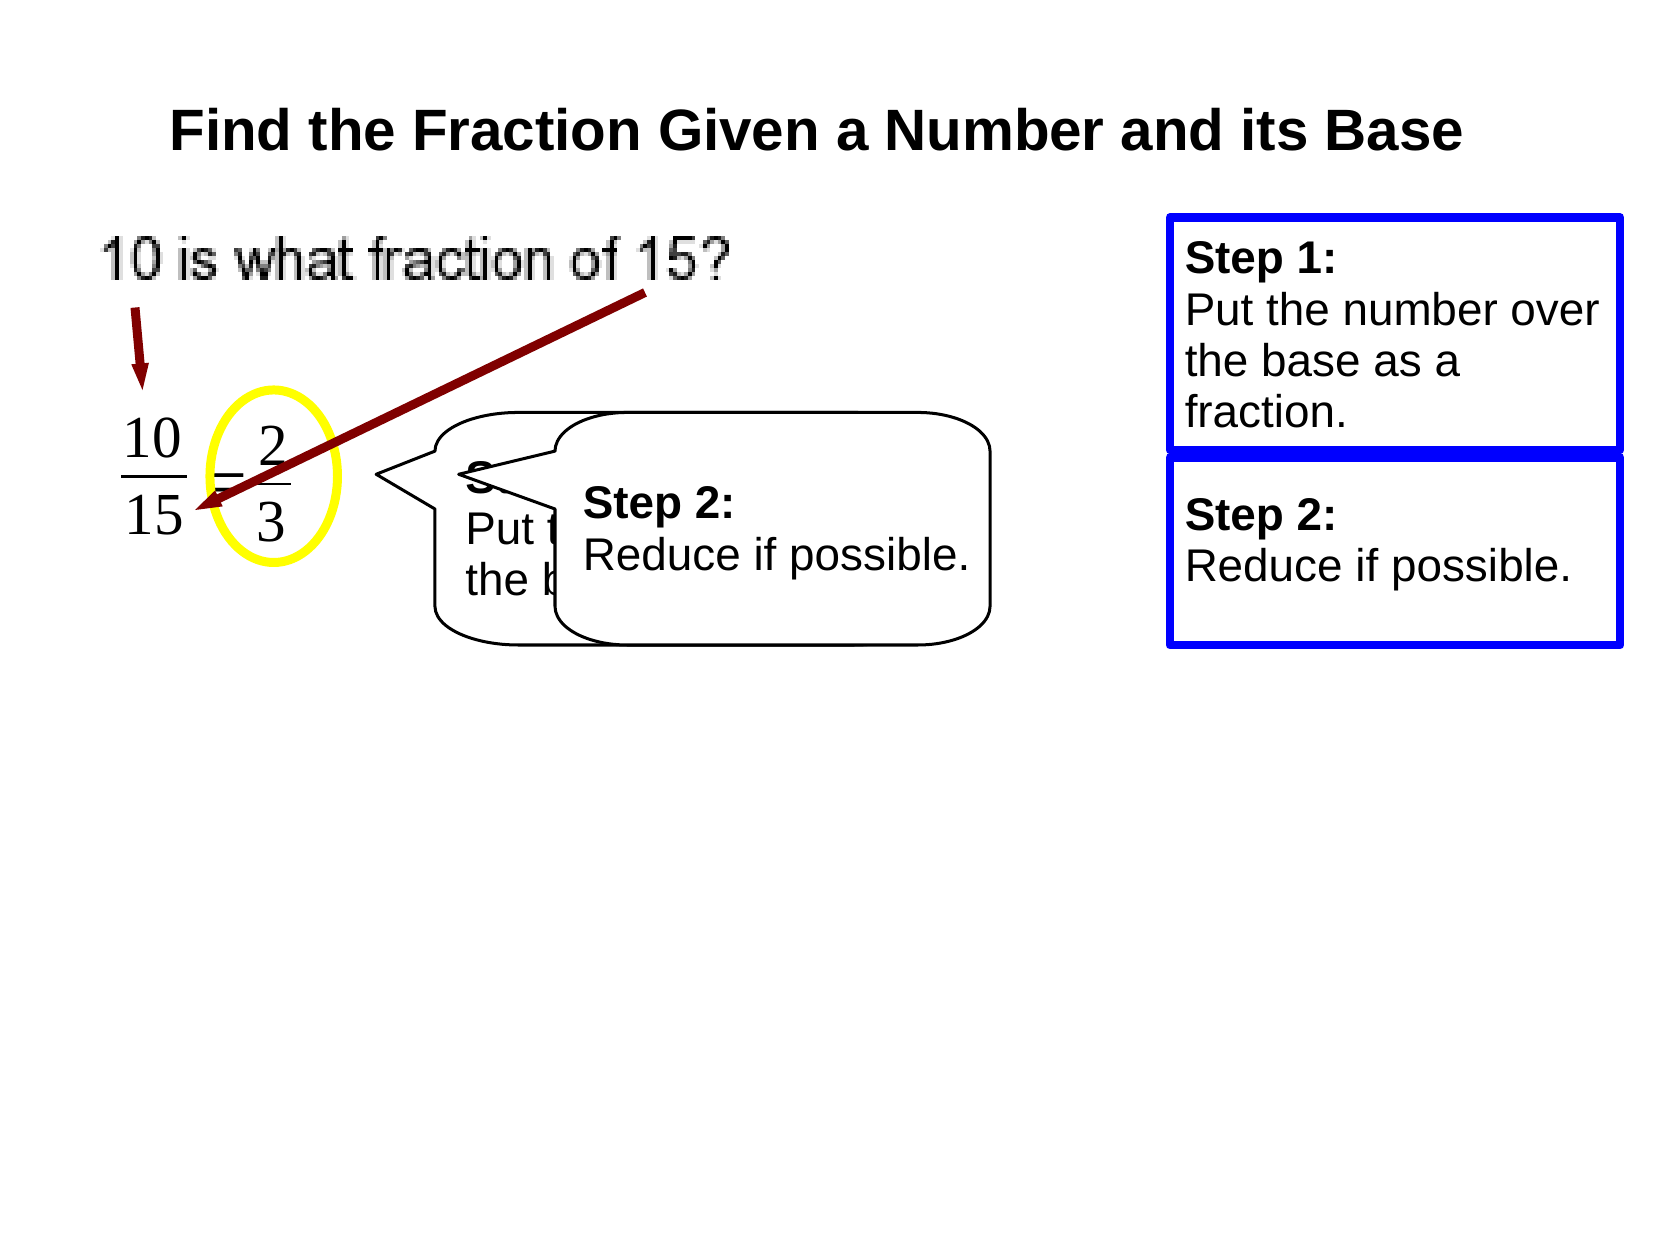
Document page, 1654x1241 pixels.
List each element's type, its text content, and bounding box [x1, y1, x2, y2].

picture [97, 200, 841, 301]
text_box Step 1: Put the number over the base as a fraction. Step 2: Reduce if possible. [1174, 225, 1616, 446]
chart [220, 465, 300, 556]
text_box Step 1: Put the number over the base as a fraction. Step 2: Reduce if possible. [1170, 225, 1628, 1113]
text_box Step 1: Put the number over the base as a fraction. [376, 412, 627, 646]
text_box Step 1: Put the number over the base as a fraction. Step 2: Reduce if possible. [1174, 462, 1616, 641]
text_box Find the Fraction Given a Number and its Base [45, 90, 1591, 224]
chart [215, 412, 300, 493]
chart [111, 405, 239, 556]
text_box Step 2: Reduce if possible. [458, 412, 991, 646]
